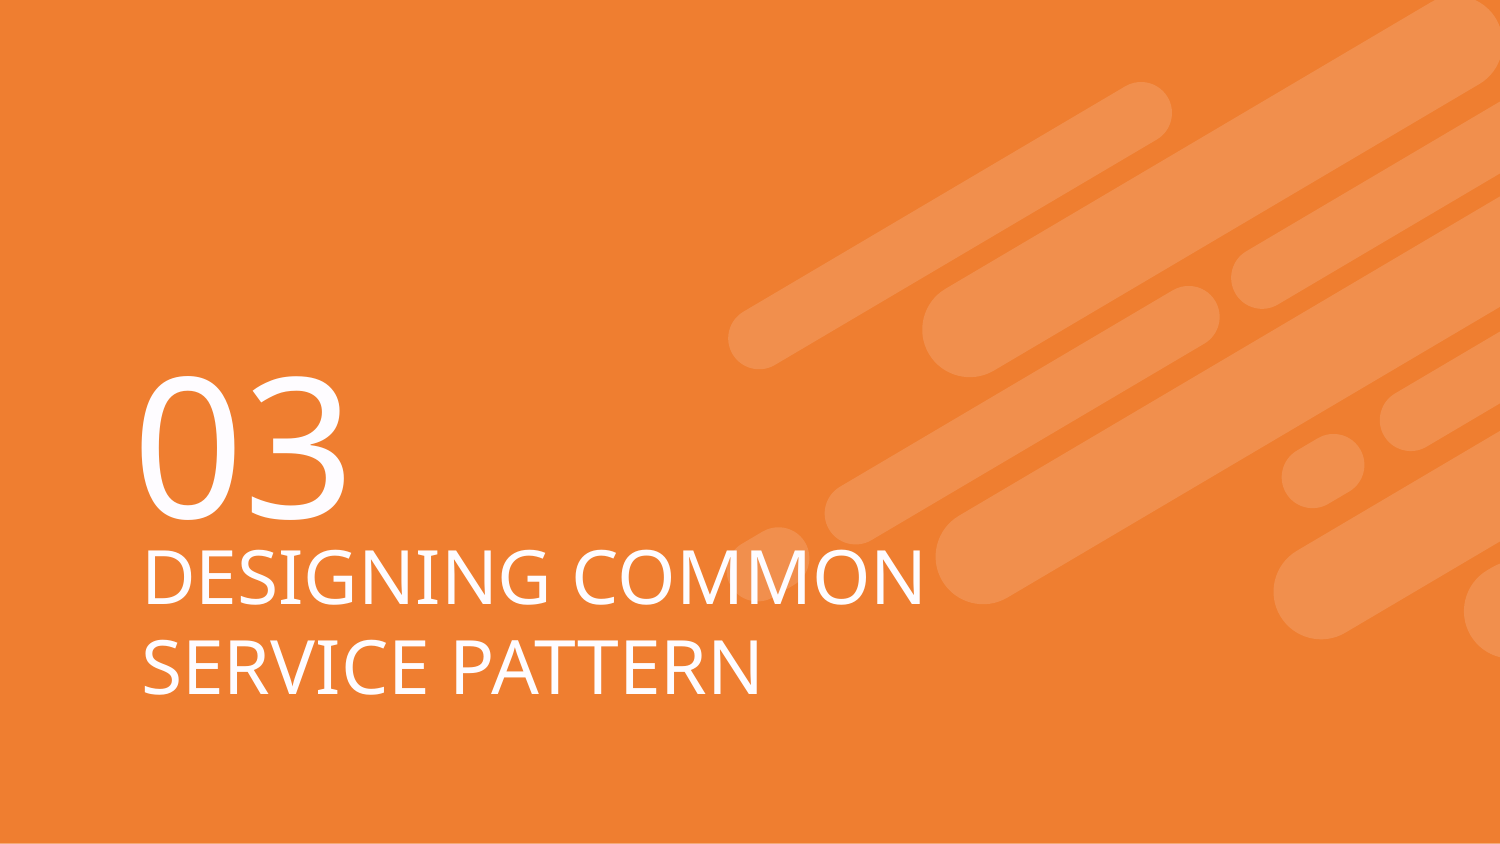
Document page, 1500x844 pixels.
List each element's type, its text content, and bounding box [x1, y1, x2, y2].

text_box DESIGNING COMMON SERVICE PATTERN [138, 527, 1436, 734]
text_box 03 [129, 319, 449, 526]
text_box [0, 0, 1500, 844]
